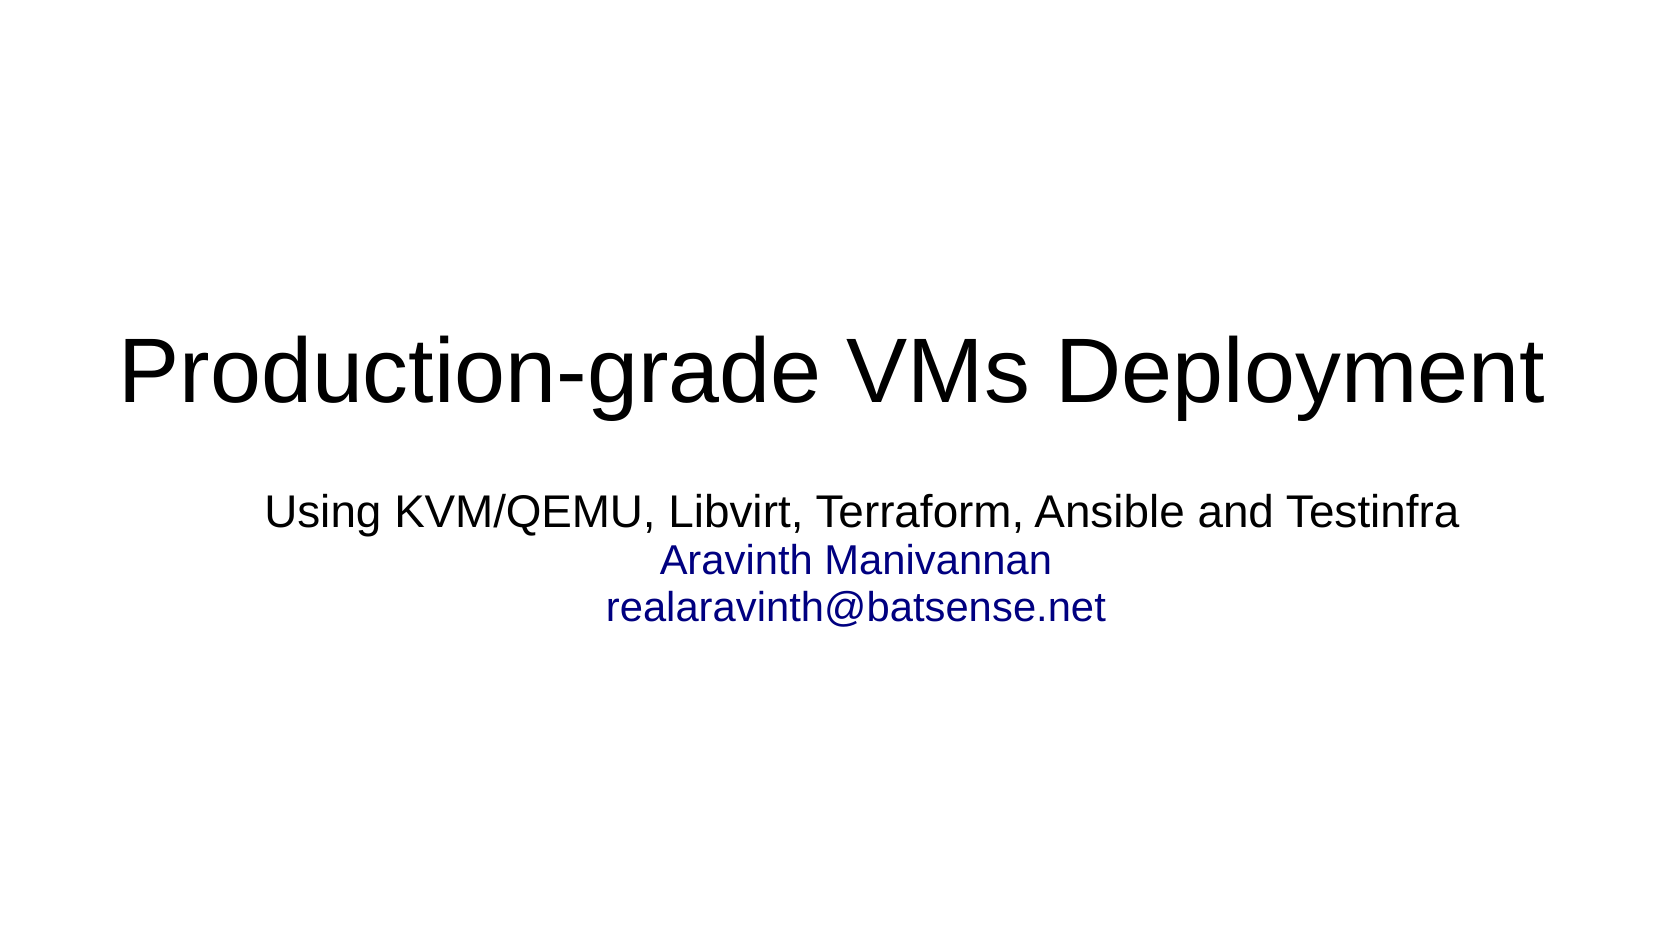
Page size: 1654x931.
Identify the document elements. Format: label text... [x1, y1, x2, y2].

subtitle Using KVM/QEMU, Libvirt, Terraform, Ansible and Testinfra Aravinth Manivannan realaravinth@batsense.net [174, 482, 1538, 681]
title Production-grade VMs Deployment [88, 292, 1577, 449]
